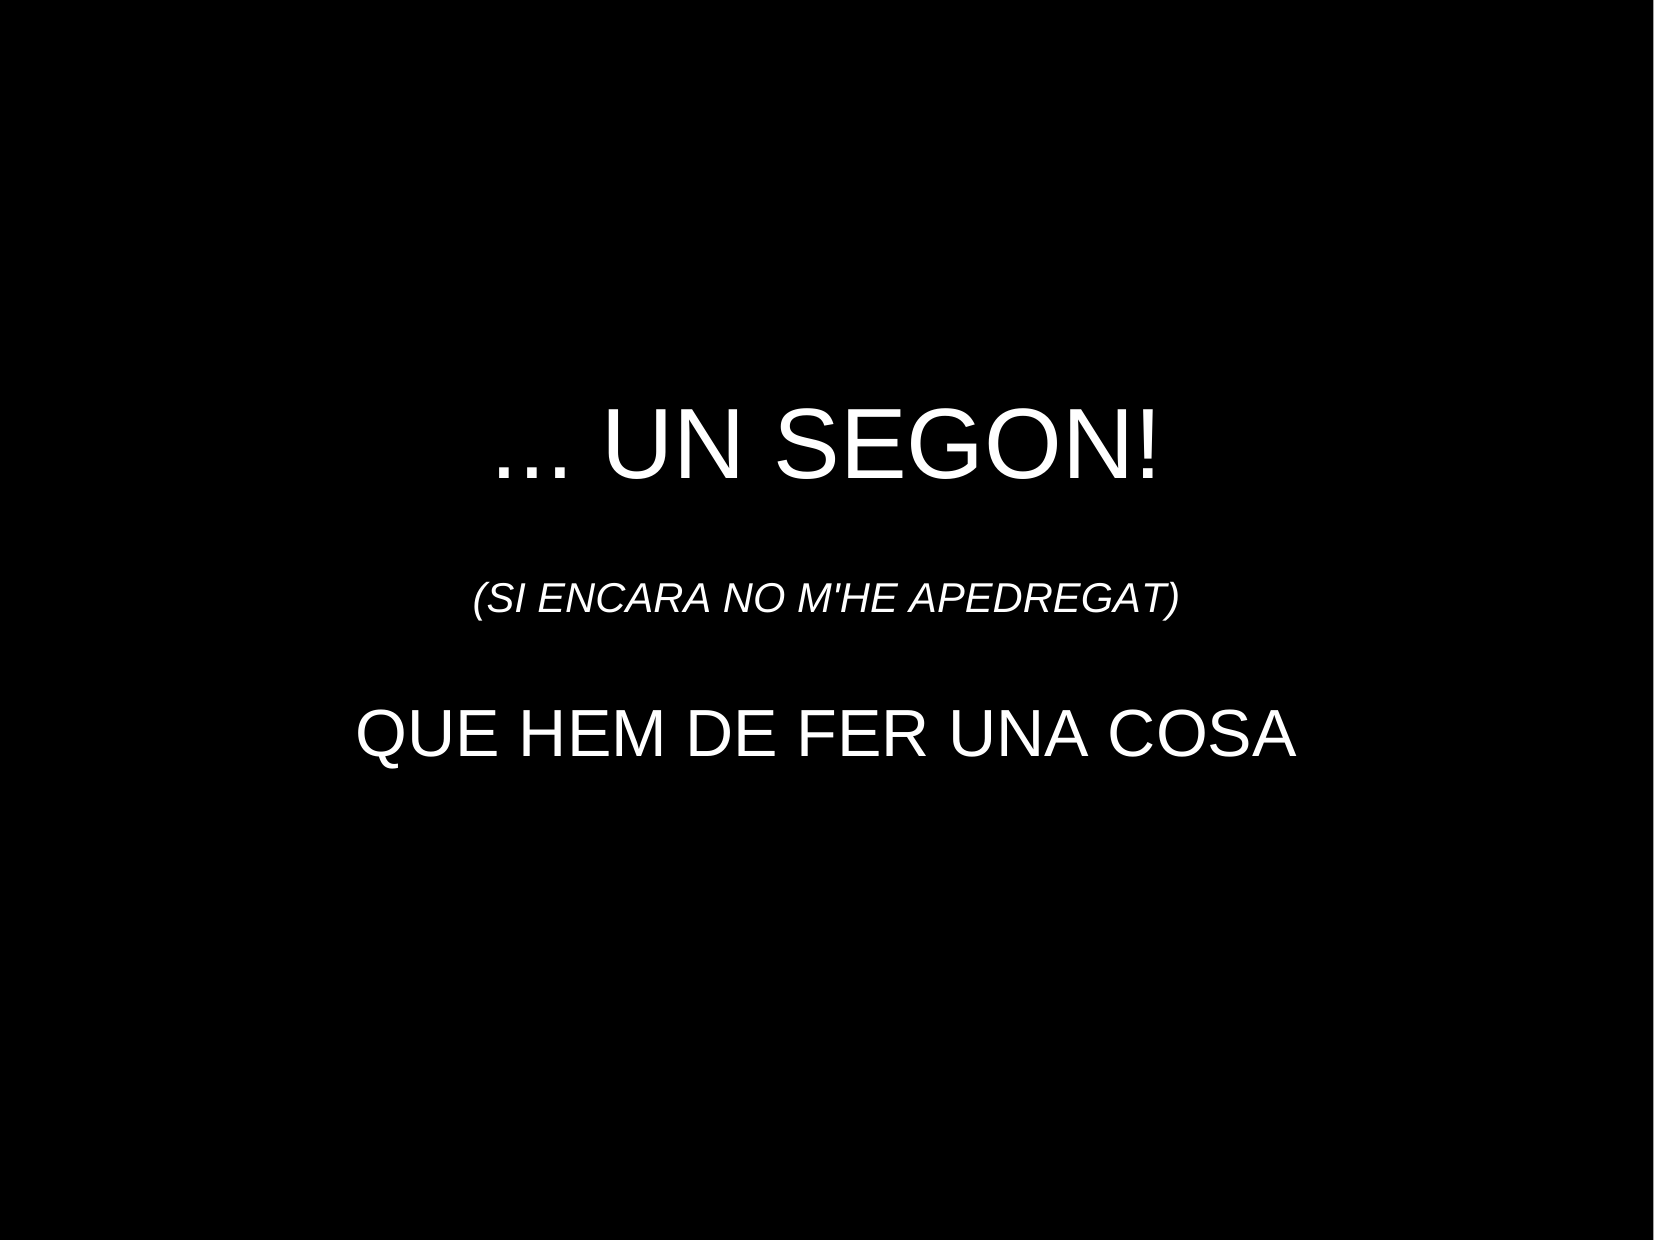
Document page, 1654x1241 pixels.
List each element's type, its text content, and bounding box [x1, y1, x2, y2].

subtitle ... UN SEGON! (SI ENCARA NO M'HE APEDREGAT) QUE HEM DE FER UNA COSA [82, 49, 1571, 1109]
